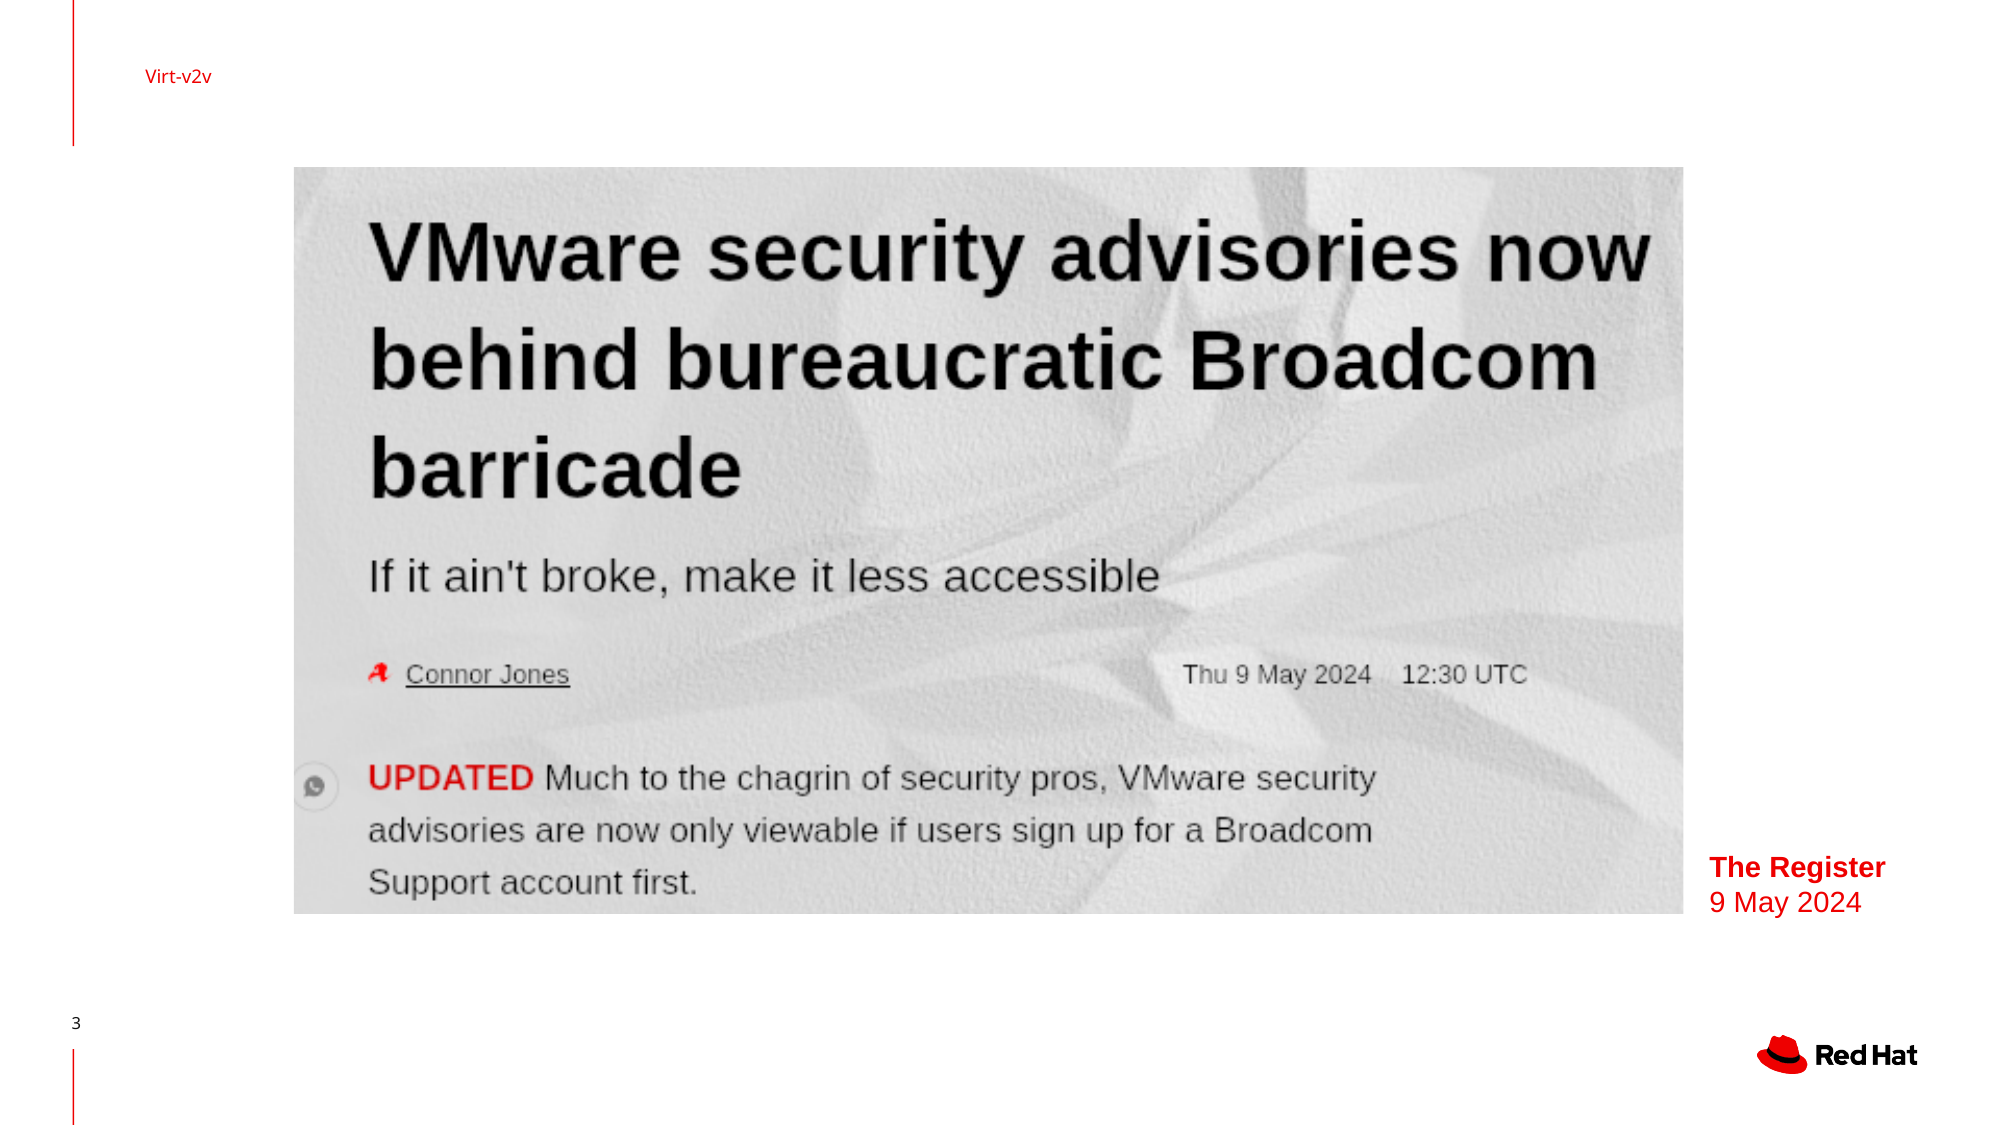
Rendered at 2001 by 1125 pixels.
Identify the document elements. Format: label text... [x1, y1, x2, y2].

text_box Virt-v2v [73, 9, 918, 144]
picture [293, 161, 1684, 914]
text_box The Register 9 May 2024 [1694, 840, 1907, 968]
picture [1757, 1035, 1918, 1074]
